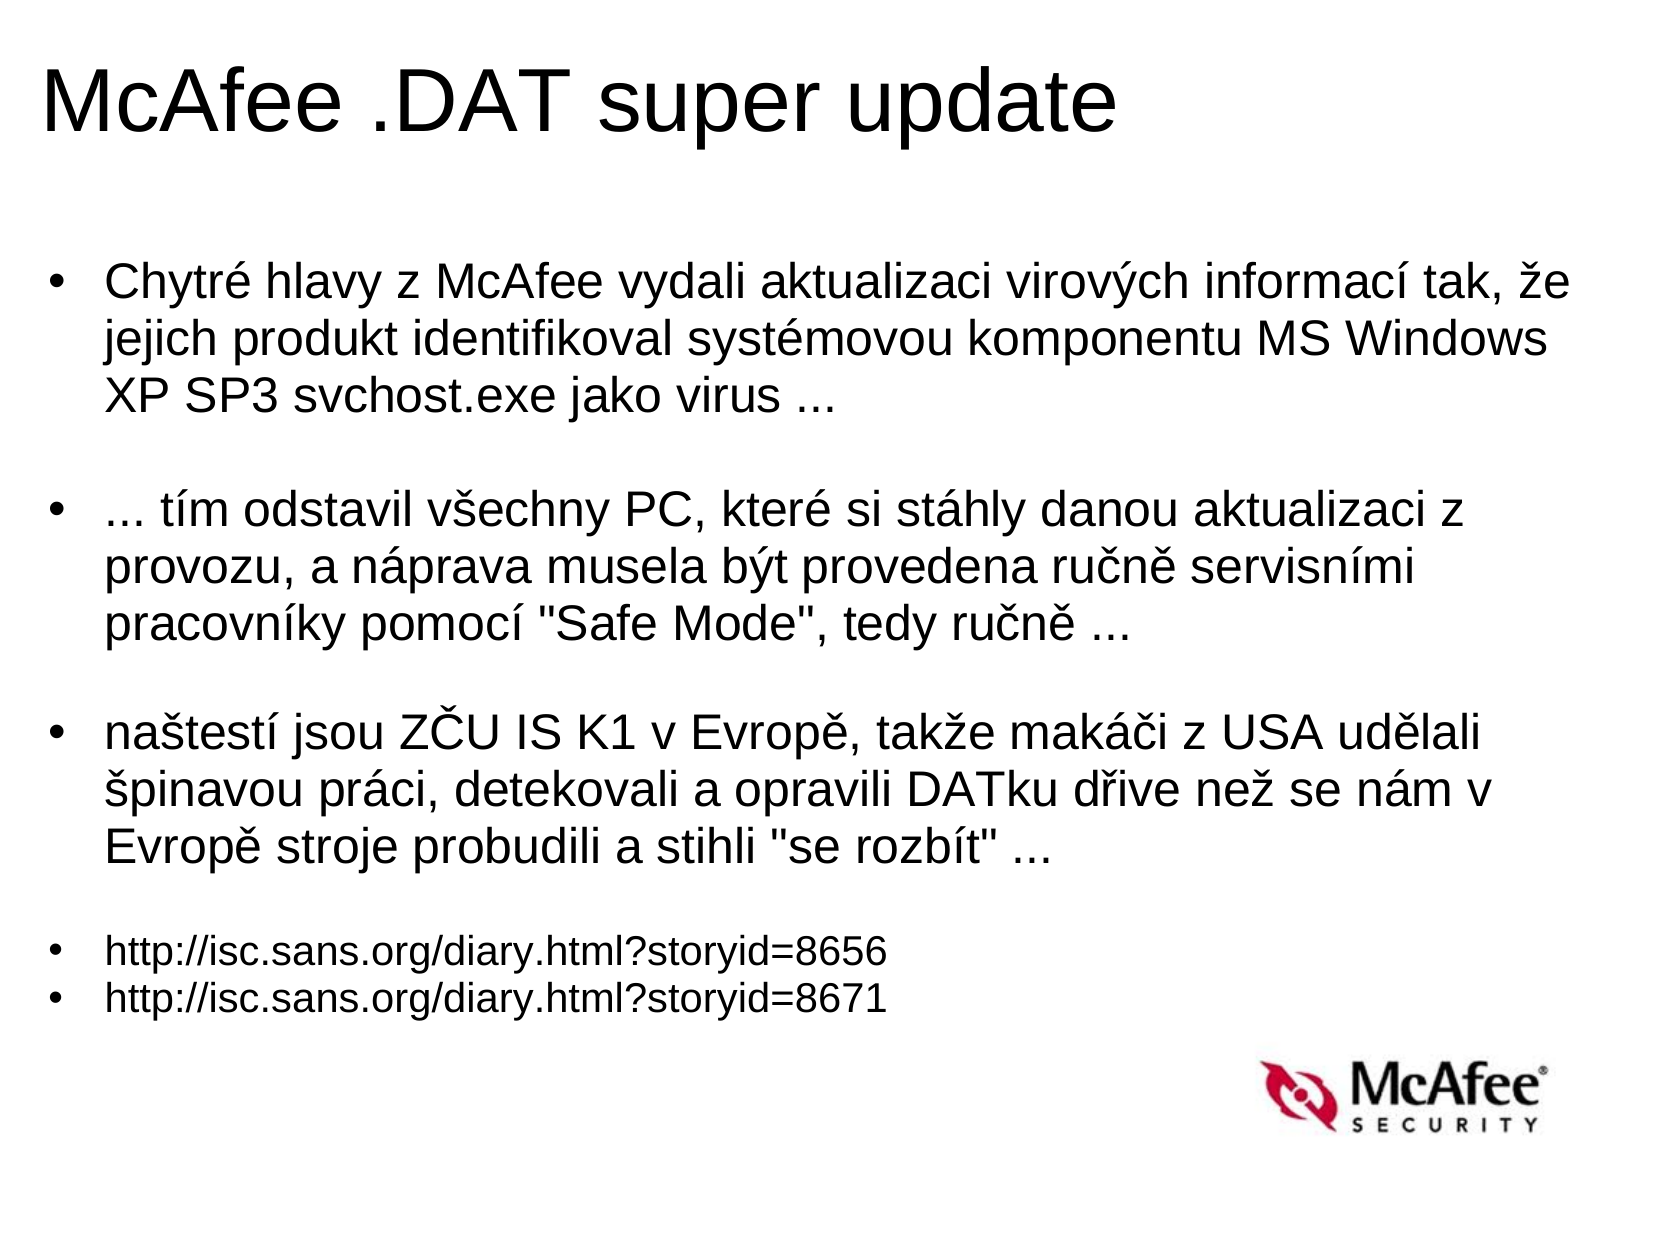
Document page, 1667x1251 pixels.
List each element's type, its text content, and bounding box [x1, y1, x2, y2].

title McAfee .DAT super update [40, 50, 1627, 201]
picture [1210, 974, 1638, 1219]
list Chytré hlavy z McAfee vydali aktualizaci virových informací tak, že jejich produkt identifikoval systémovou komponentu MS Windows XP SP3 svchost.exe jako virus ... ... tím odstavil všechny PC, které si stáhly danou aktualizaci z provozu, a náprava musela být provedena ručně servisními pracovníky pomocí "Safe Mode", tedy ručně ... naštestí jsou ZČU IS K1 v Evropě, takže makáči z USA udělali špinavou práci, detekovali a opravili DATku dřive než se nám v Evropě stroje probudili a stihli "se rozbít" ... http://isc.sans.org/diary.html?storyid=8656 http://isc.sans.org/diary.html?storyid=8671 [29, 252, 1617, 1152]
